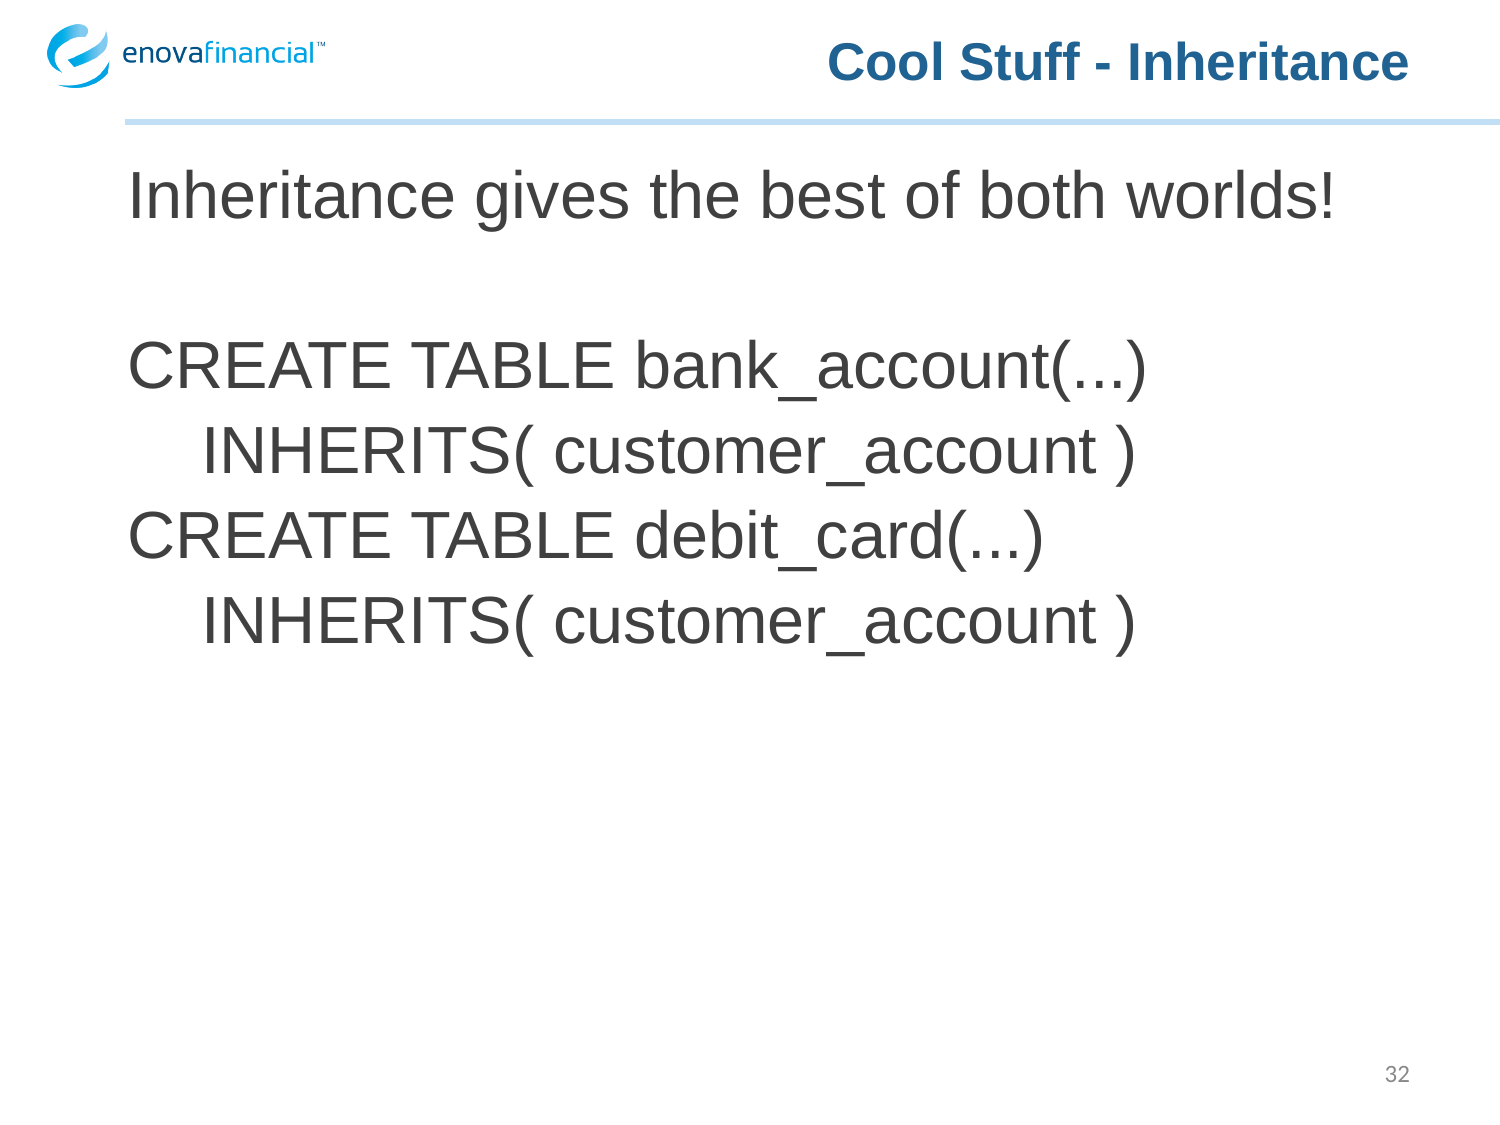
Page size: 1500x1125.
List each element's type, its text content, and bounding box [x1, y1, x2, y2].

list Cool Stuff - Inheritance [337, 24, 1426, 100]
picture [47, 24, 325, 88]
list Inheritance gives the best of both worlds! CREATE TABLE bank_account(...) INHERITS( customer_account ) CREATE TABLE debit_card(...) INHERITS( customer_account ) [112, 149, 1425, 1051]
picture [125, 119, 1500, 125]
text_box 30 [1074, 1042, 1426, 1103]
